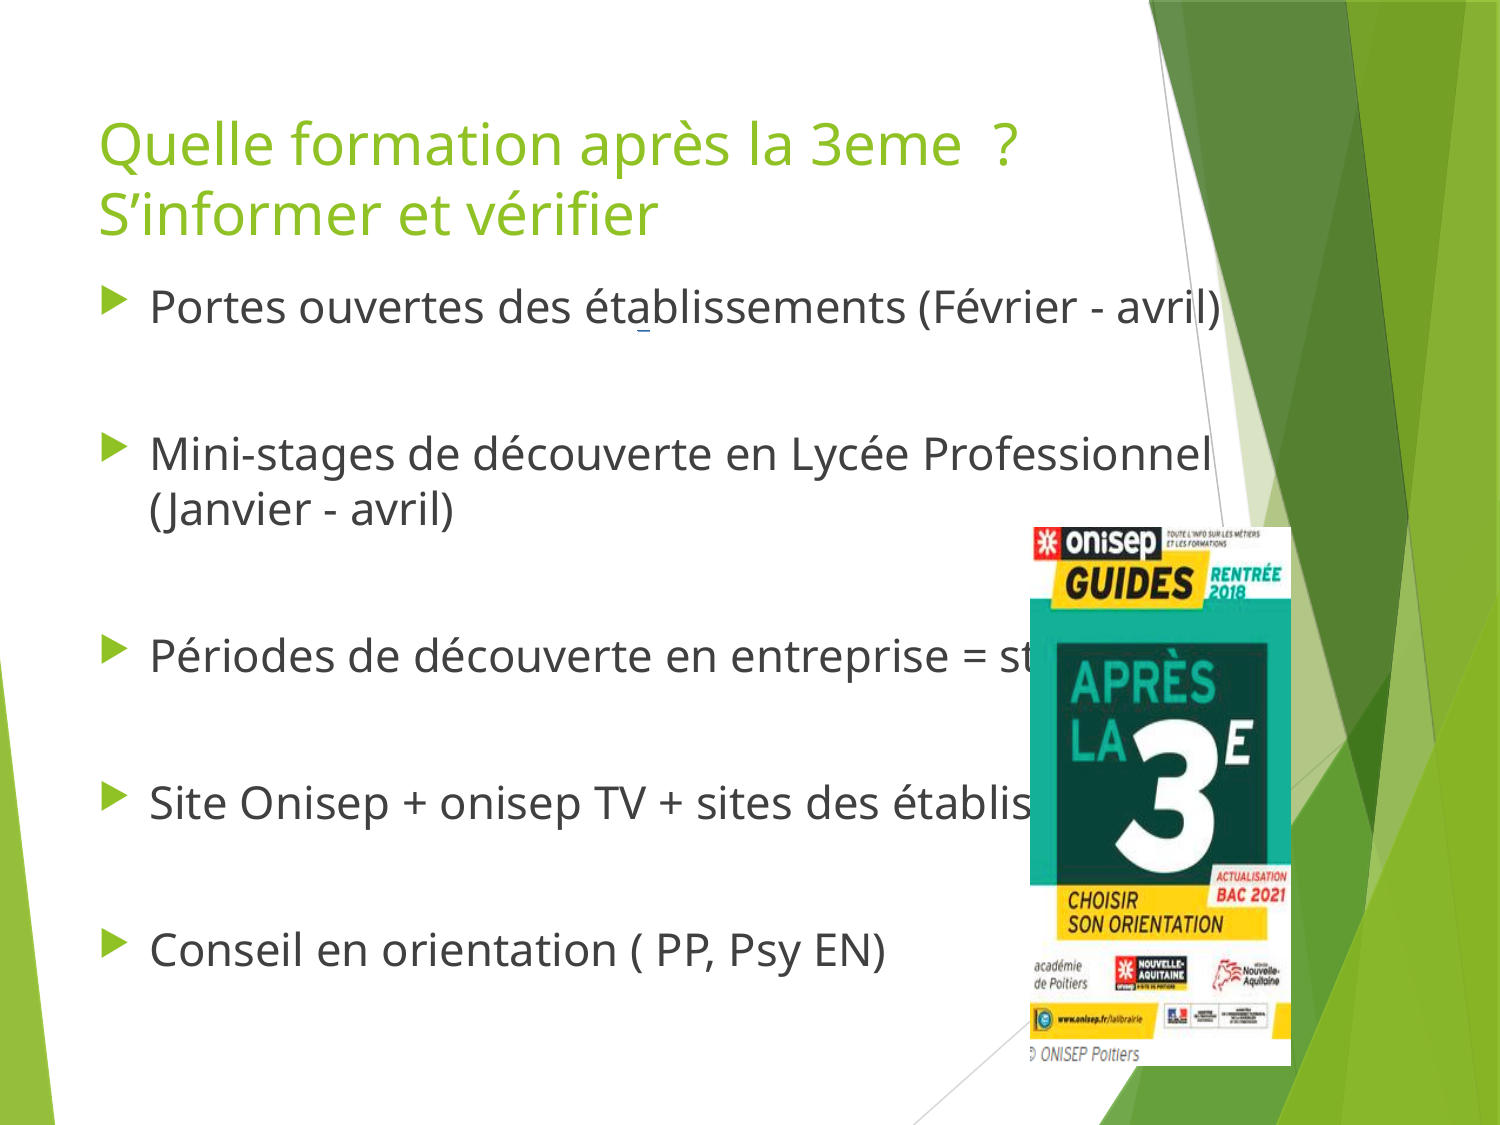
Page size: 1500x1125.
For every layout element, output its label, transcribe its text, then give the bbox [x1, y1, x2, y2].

picture [1030, 527, 1291, 1066]
list Portes ouvertes des établissements (Février - avril) Mini-stages de découverte en Lycée Professionnel (Janvier - avril) Périodes de découverte en entreprise = stage(s) Site Onisep + onisep TV + sites des établissements Conseil en orientation ( PP, Psy EN) [83, 270, 1279, 992]
title Quelle formation après la 3eme ? S’informer et vérifier [83, 99, 1141, 270]
